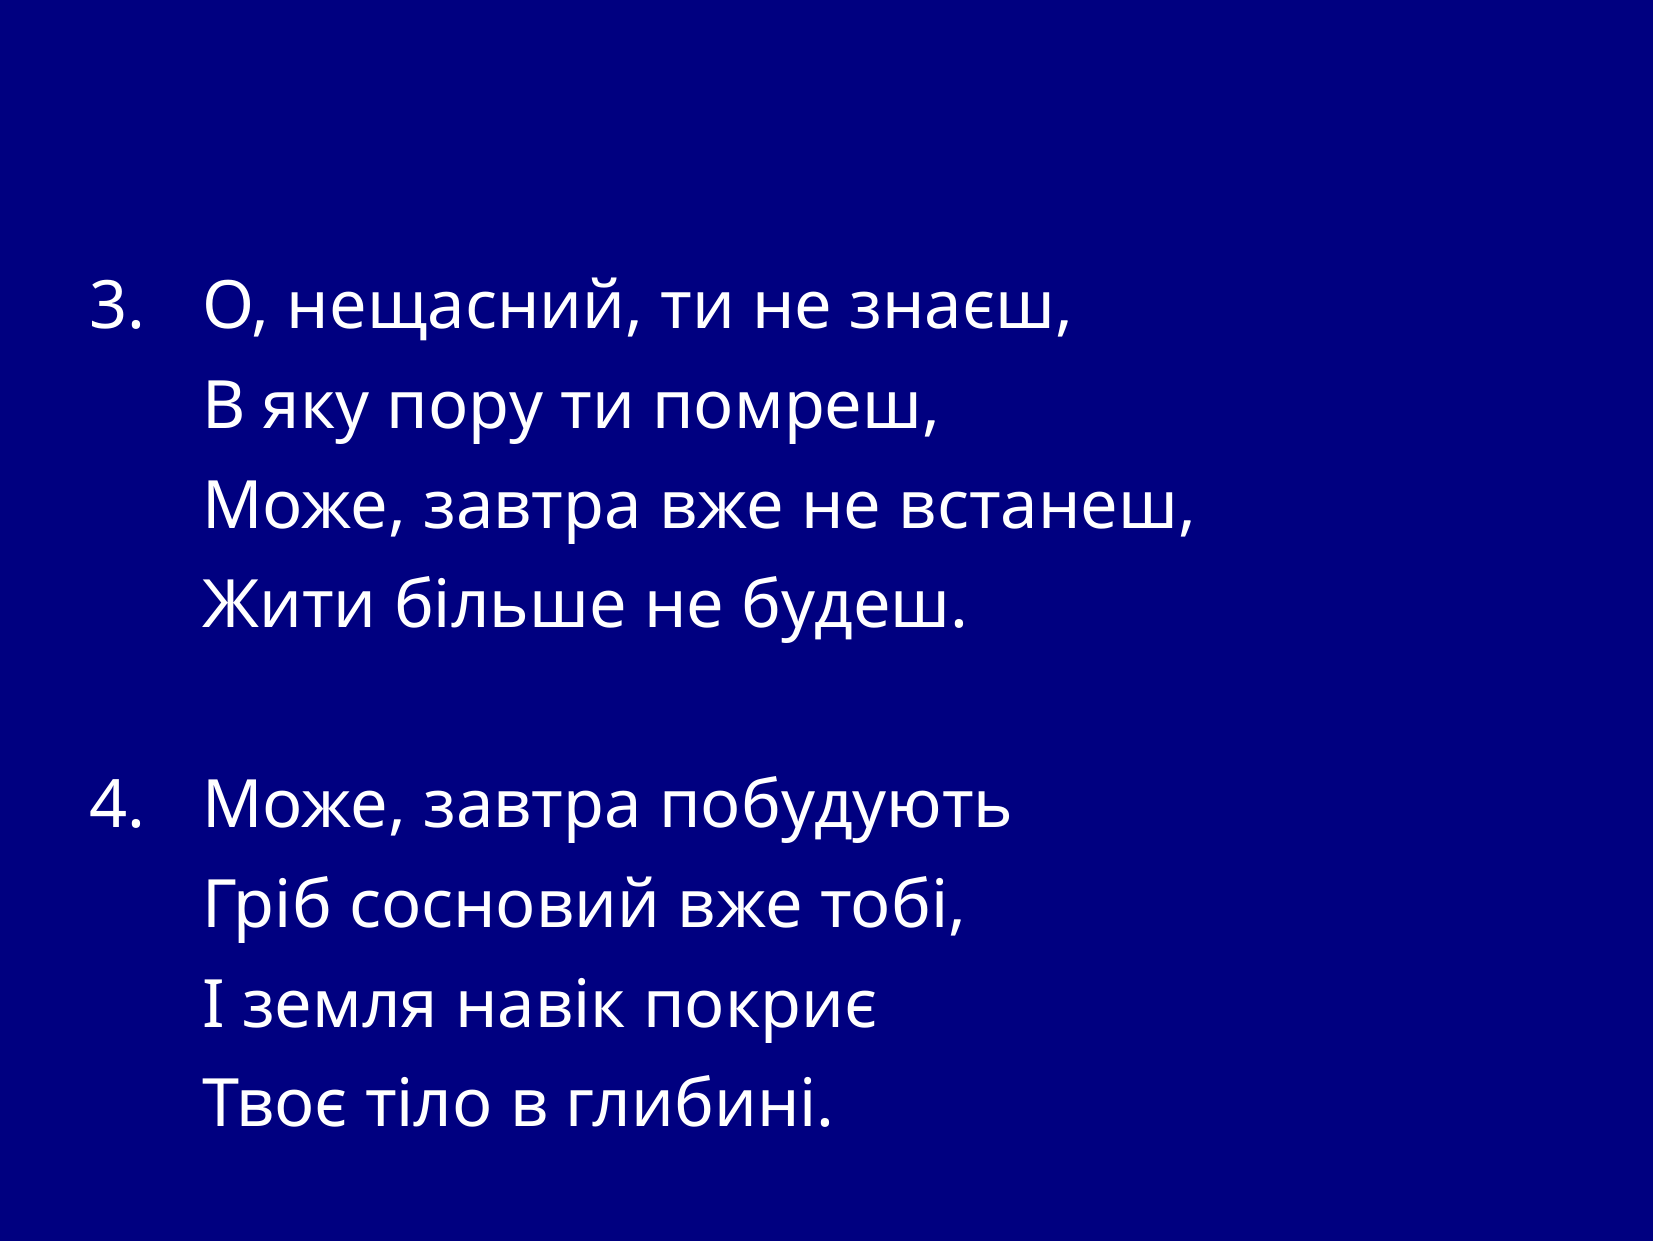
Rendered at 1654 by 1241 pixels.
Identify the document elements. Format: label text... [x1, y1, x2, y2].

text_box 3. О, нещасний, ти не знаєш, В яку пору ти помреш, Може, завтра вже не встанеш, Жити більше не будеш. 4. Може, завтра побудують Гріб сосновий вже тобі, І земля навік покриє Твоє тіло в глибині. [75, 150, 1576, 1163]
